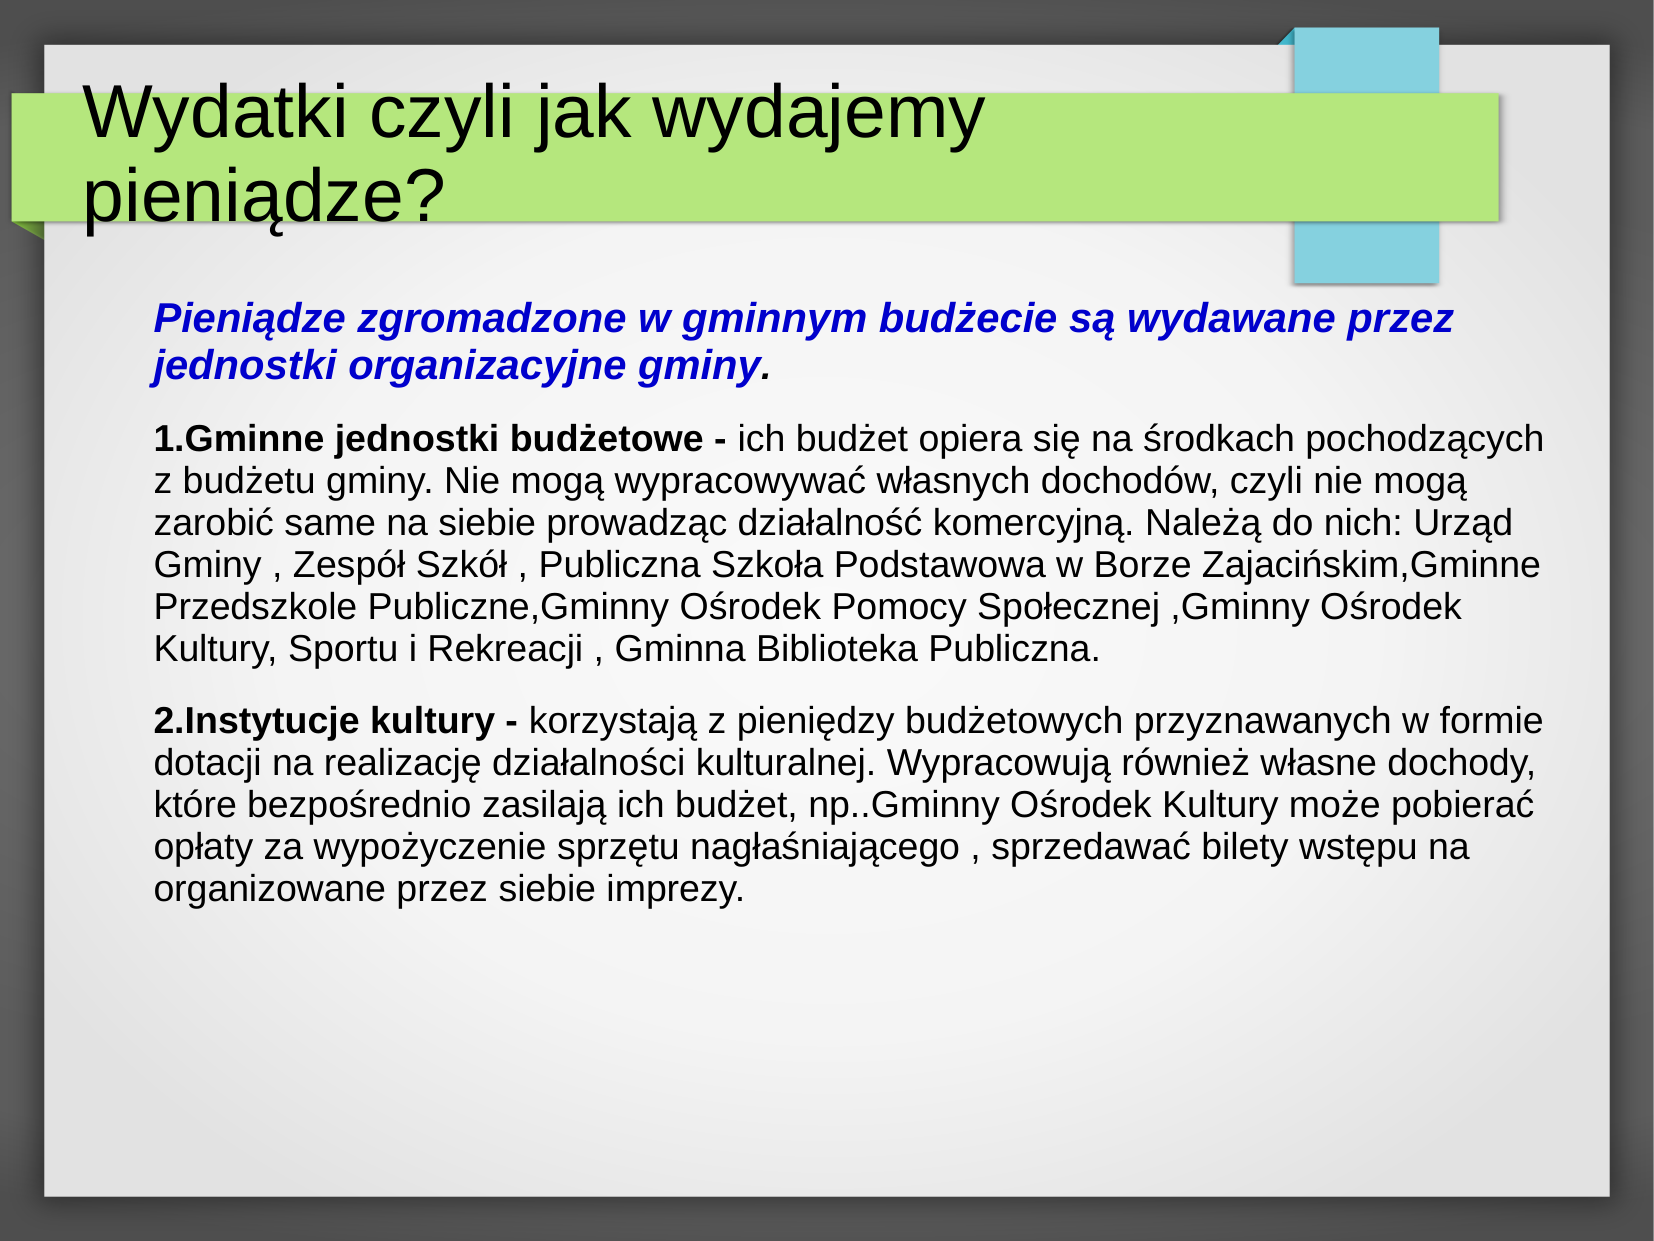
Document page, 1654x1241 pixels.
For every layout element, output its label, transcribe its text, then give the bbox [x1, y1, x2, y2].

list Pieniądze zgromadzone w gminnym budżecie są wydawane przez jednostki organizacyjne gminy. 1.Gminne jednostki budżetowe - ich budżet opiera się na środkach pochodzących z budżetu gminy. Nie mogą wypracowywać własnych dochodów, czyli nie mogą zarobić same na siebie prowadząc działalność komercyjną. Należą do nich: Urząd Gminy , Zespół Szkół , Publiczna Szkoła Podstawowa w Borze Zajacińskim,Gminne Przedszkole Publiczne,Gminny Ośrodek Pomocy Społecznej ,Gminny Ośrodek Kultury, Sportu i Rekreacji , Gminna Biblioteka Publiczna. 2.Instytucje kultury - korzystają z pieniędzy budżetowych przyznawanych w formie dotacji na realizację działalności kulturalnej. Wypracowują również własne dochody, które bezpośrednio zasilają ich budżet, np..Gminny Ośrodek Kultury może pobierać opłaty za wypożyczenie sprzętu nagłaśniającego , sprzedawać bilety wstępu na organizowane przez siebie imprezy. [82, 295, 1571, 1015]
picture [0, 0, 1654, 1241]
title Wydatki czyli jak wydajemy pieniądze? [82, 69, 1264, 238]
